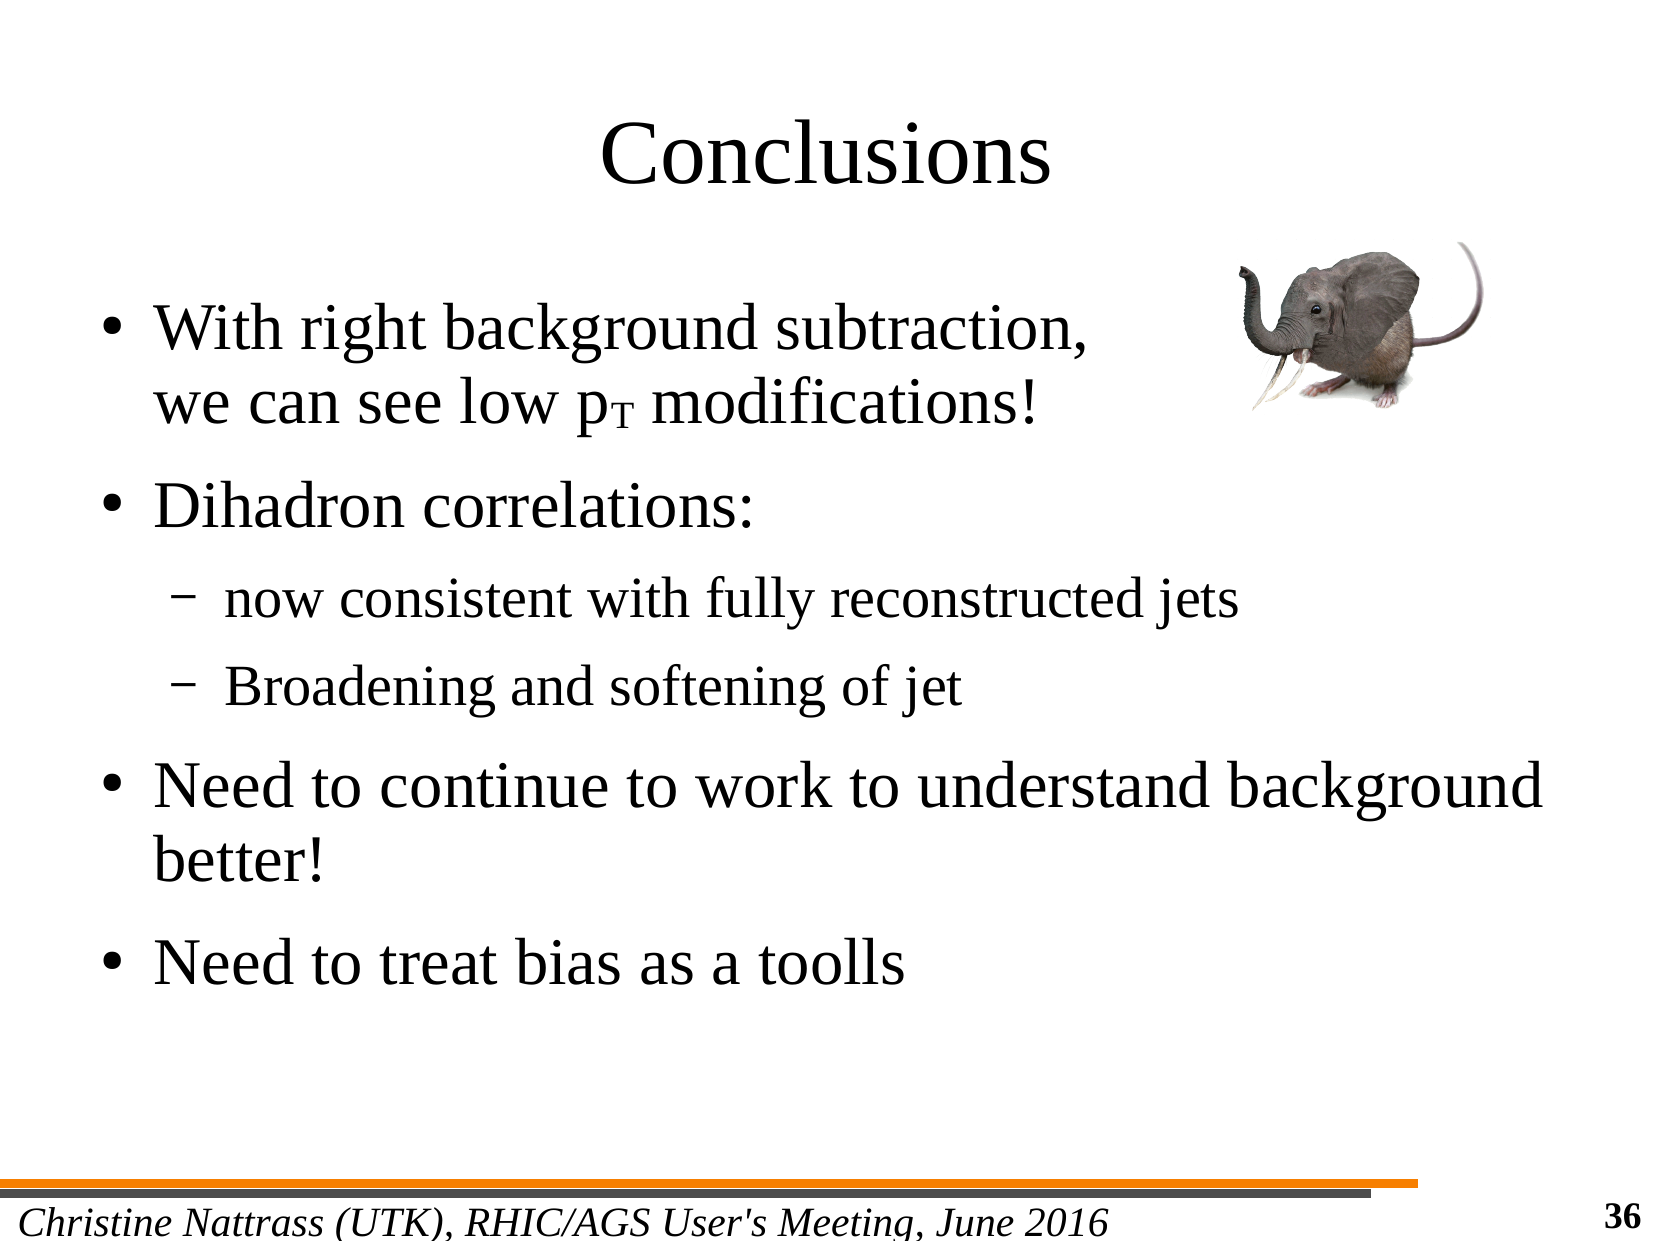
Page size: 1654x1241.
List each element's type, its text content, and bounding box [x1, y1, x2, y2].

picture [1218, 172, 1519, 473]
list With right background subtraction, we can see low pT modifications! Dihadron correlations: now consistent with fully reconstructed jets Broadening and softening of jet Need to continue to work to understand background better! Need to treat bias as a toolls [82, 290, 1571, 1010]
title Conclusions [82, 49, 1571, 257]
